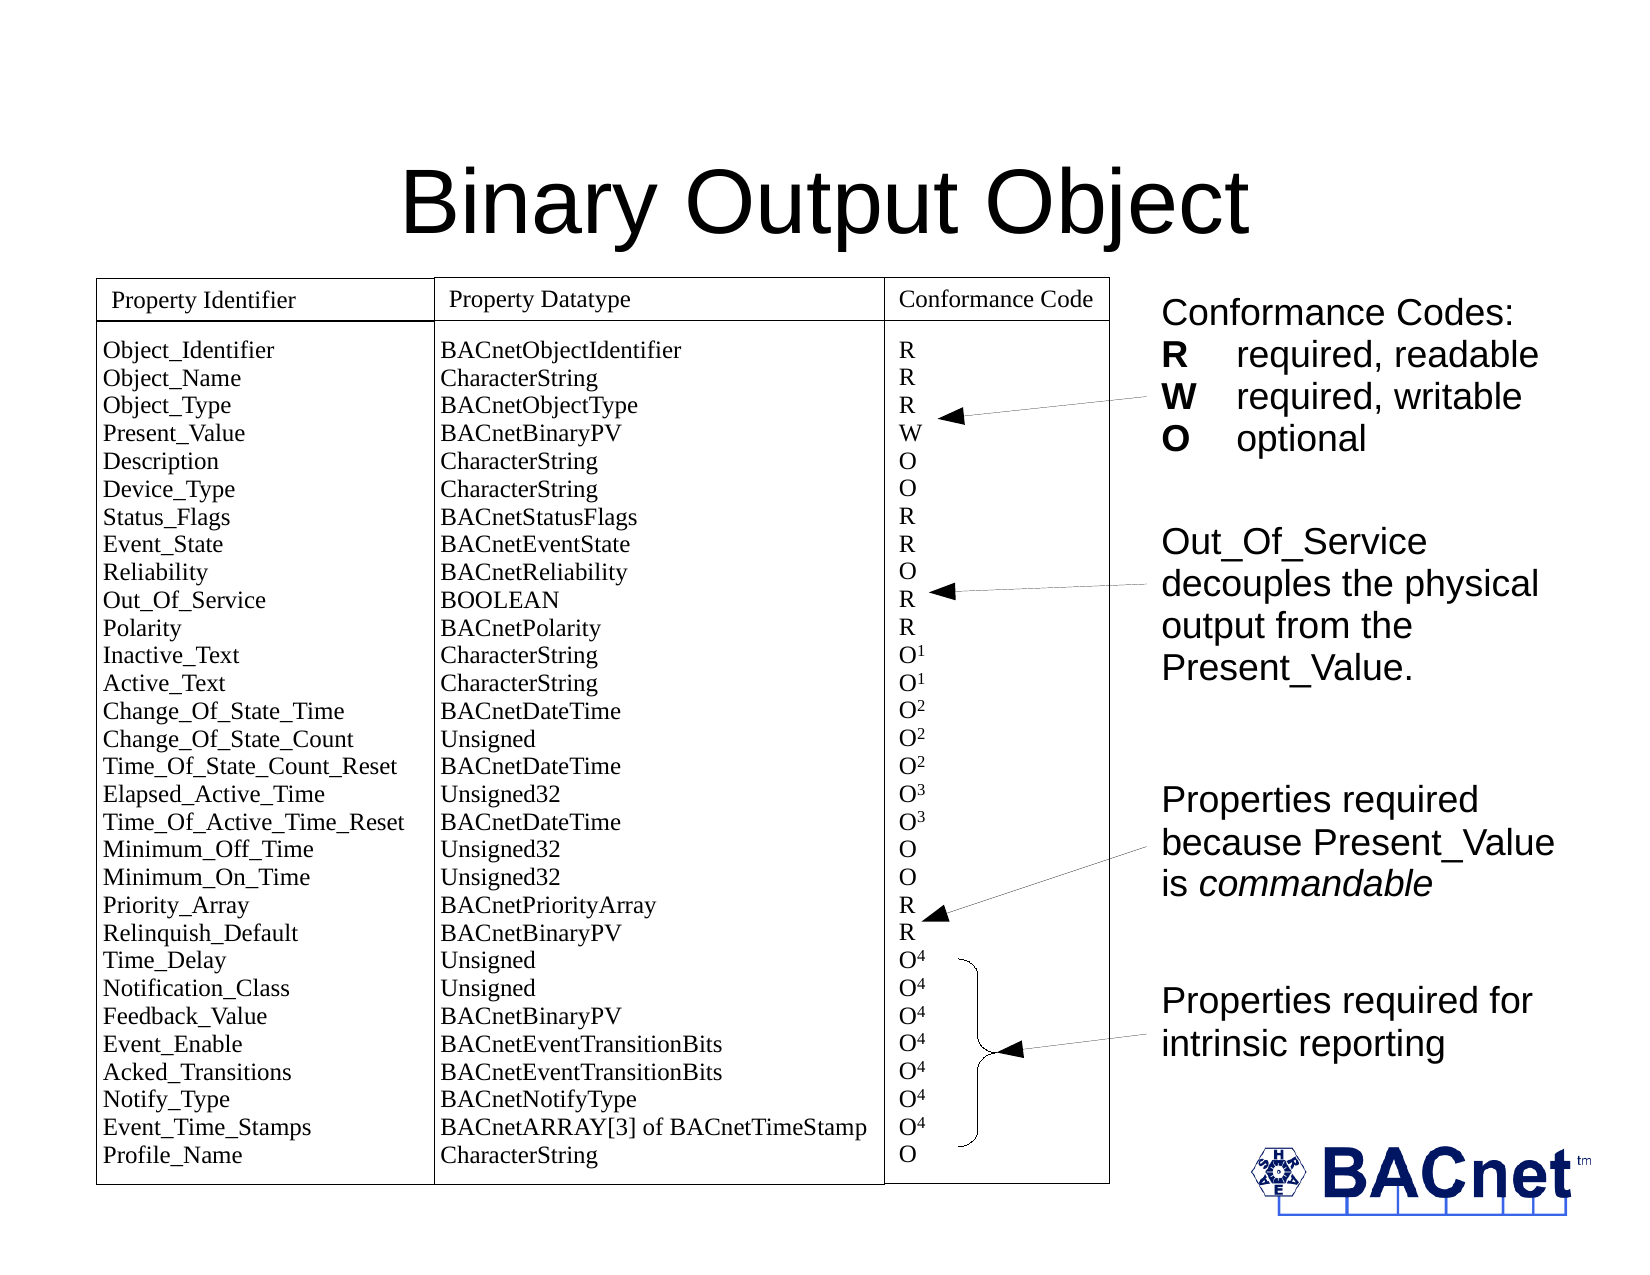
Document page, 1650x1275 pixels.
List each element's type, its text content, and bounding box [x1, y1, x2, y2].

text_box Conformance Codes: R required, readable W required, writable O optional [1146, 284, 1591, 471]
text_box Conformance Code [884, 277, 1110, 321]
title Binary Output Object [135, 105, 1515, 299]
text_box R R R W O O R R O R R O1 O1 O2 O2 O2 O3 O3 O O R R O4 O4 O4 O4 O4 O4 O4 O [884, 321, 1110, 1184]
text_box Property Identifier [96, 278, 435, 322]
picture [1251, 1146, 1591, 1216]
text_box Properties required because Present_Value is commandable [1146, 771, 1591, 913]
text_box Out_Of_Service decouples the physical output from the Present_Value. [1146, 513, 1591, 697]
subtitle Object_Identifier Object_Name Object_Type Present_Value Description Device_Type Status_Flags Event_State Reliability Out_Of_Service Polarity Inactive_Text Active_Text Change_Of_State_Time Change_Of_State_Count Time_Of_State_Count_Reset Elapsed_Active_Time Time_Of_Active_Time_Reset Minimum_Off_Time Minimum_On_Time Priority_Array Relinquish_Default Time_Delay Notification_Class Feedback_Value Event_Enable Acked_Transitions Notify_Type Event_Time_Stamps Profile_Name [96, 322, 434, 1185]
text_box BACnetObjectIdentifier CharacterString BACnetObjectType BACnetBinaryPV CharacterString CharacterString BACnetStatusFlags BACnetEventState BACnetReliability BOOLEAN BACnetPolarity CharacterString CharacterString BACnetDateTime Unsigned BACnetDateTime Unsigned32 BACnetDateTime Unsigned32 Unsigned32 BACnetPriorityArray BACnetBinaryPV Unsigned Unsigned BACnetBinaryPV BACnetEventTransitionBits BACnetEventTransitionBits BACnetNotifyType BACnetARRAY[3] of BACnetTimeStamp CharacterString [434, 321, 885, 1185]
text_box Property Datatype [434, 277, 884, 321]
text_box Properties required for intrinsic reporting [1146, 972, 1591, 1072]
